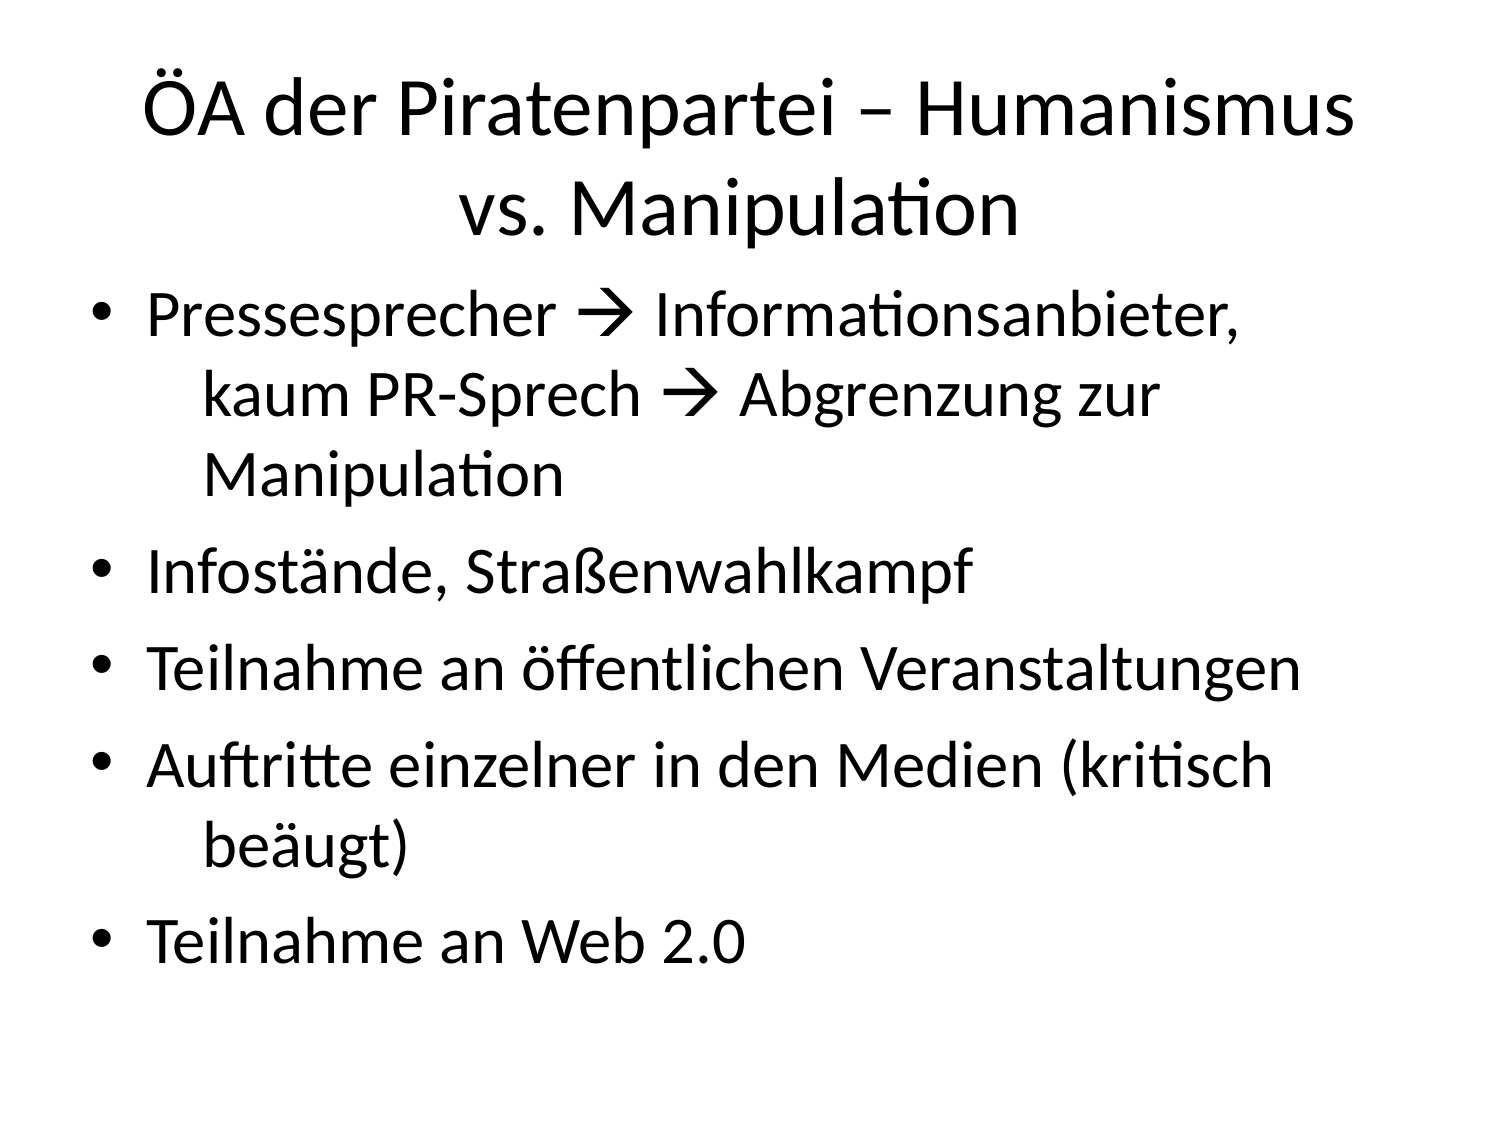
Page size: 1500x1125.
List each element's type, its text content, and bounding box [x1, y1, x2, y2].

list Pressesprecher  Informationsanbieter, kaum PR-Sprech  Abgrenzung zur Manipulation Infostände, Straßenwahlkampf Teilnahme an öffentlichen Veranstaltungen Auftritte einzelner in den Medien (kritisch beäugt) Teilnahme an Web 2.0 [75, 262, 1426, 1005]
title ÖA der Piratenpartei – Humanismus vs. Manipulation [75, 45, 1426, 233]
